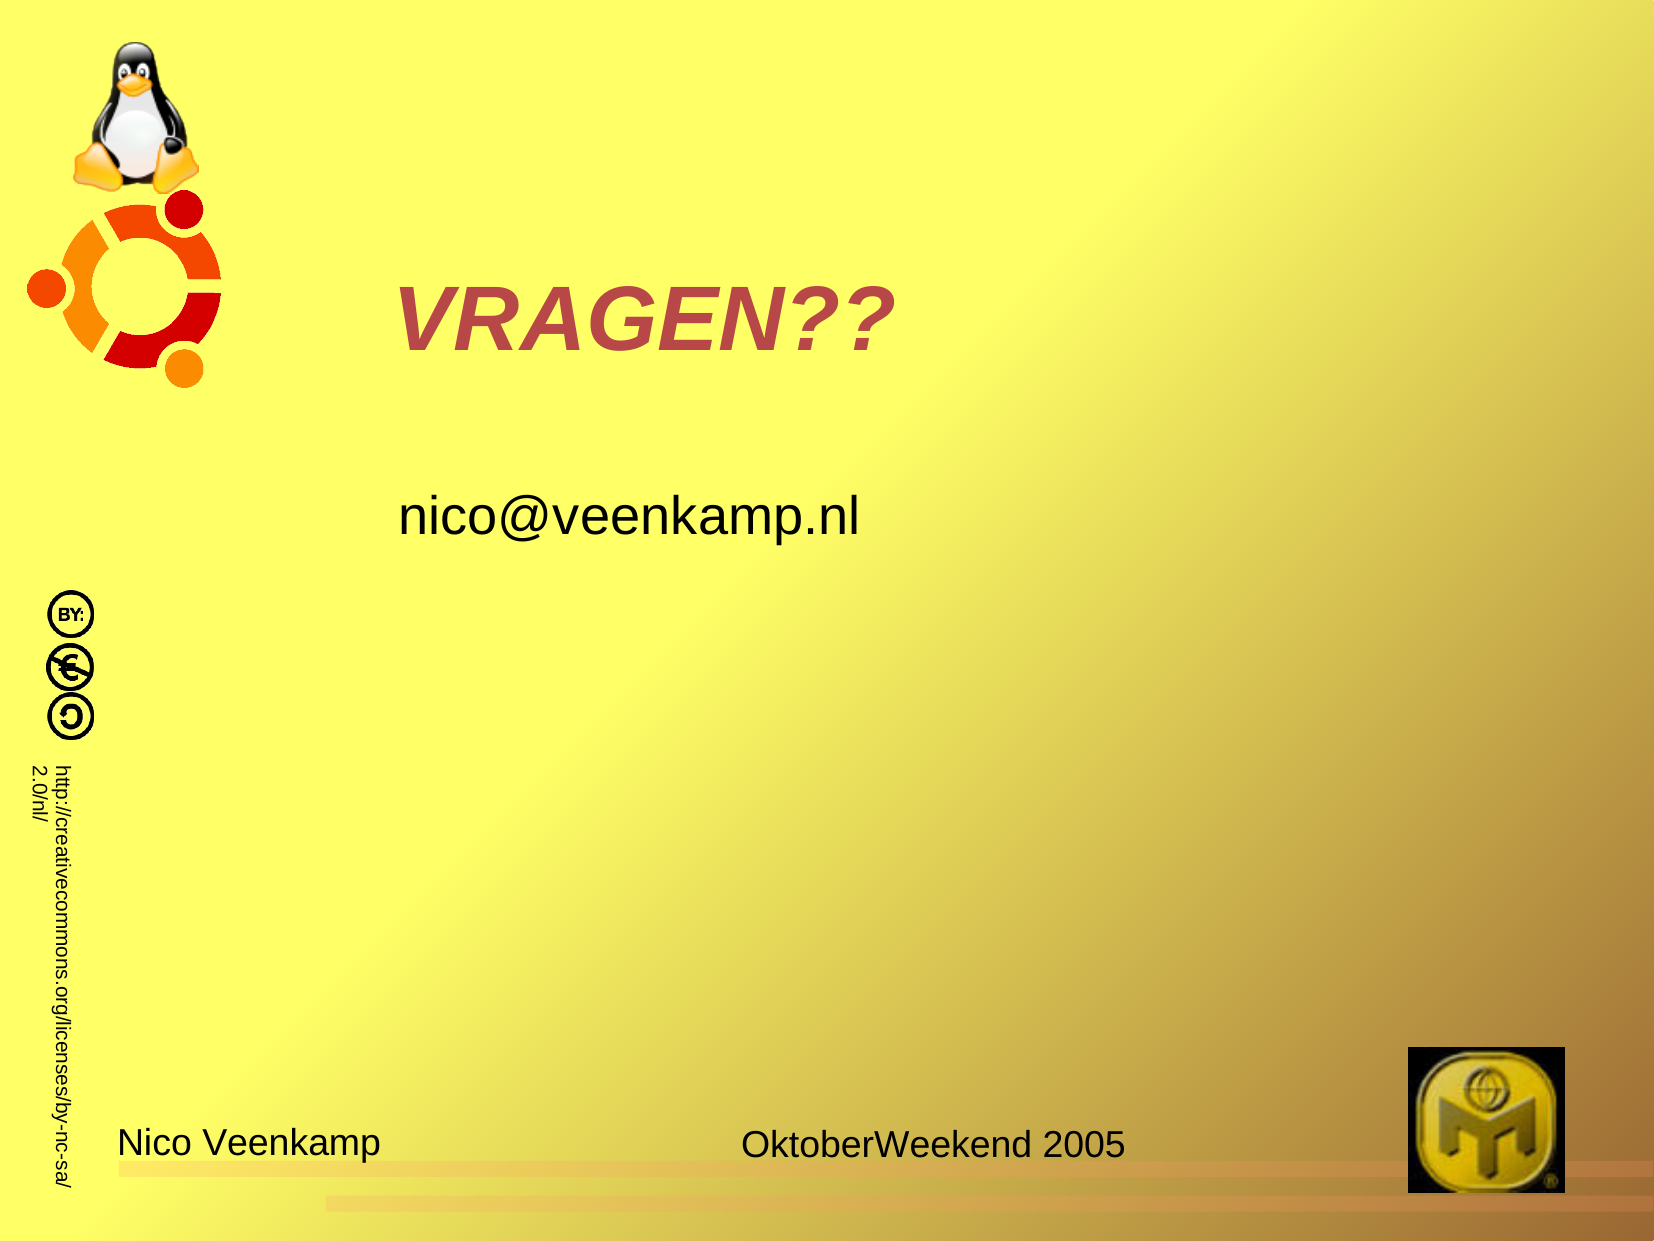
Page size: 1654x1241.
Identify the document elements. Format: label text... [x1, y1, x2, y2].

picture [47, 590, 94, 638]
picture [46, 643, 94, 691]
text_box http://creativecommons.org/licenses/by-nc-sa/2.0/nl/ [0, 750, 83, 1232]
text_box VRAGEN?? [378, 259, 822, 394]
picture [27, 42, 222, 388]
picture [1408, 1047, 1565, 1193]
text_box nico@veenkamp.nl [383, 478, 793, 562]
picture [47, 692, 94, 740]
